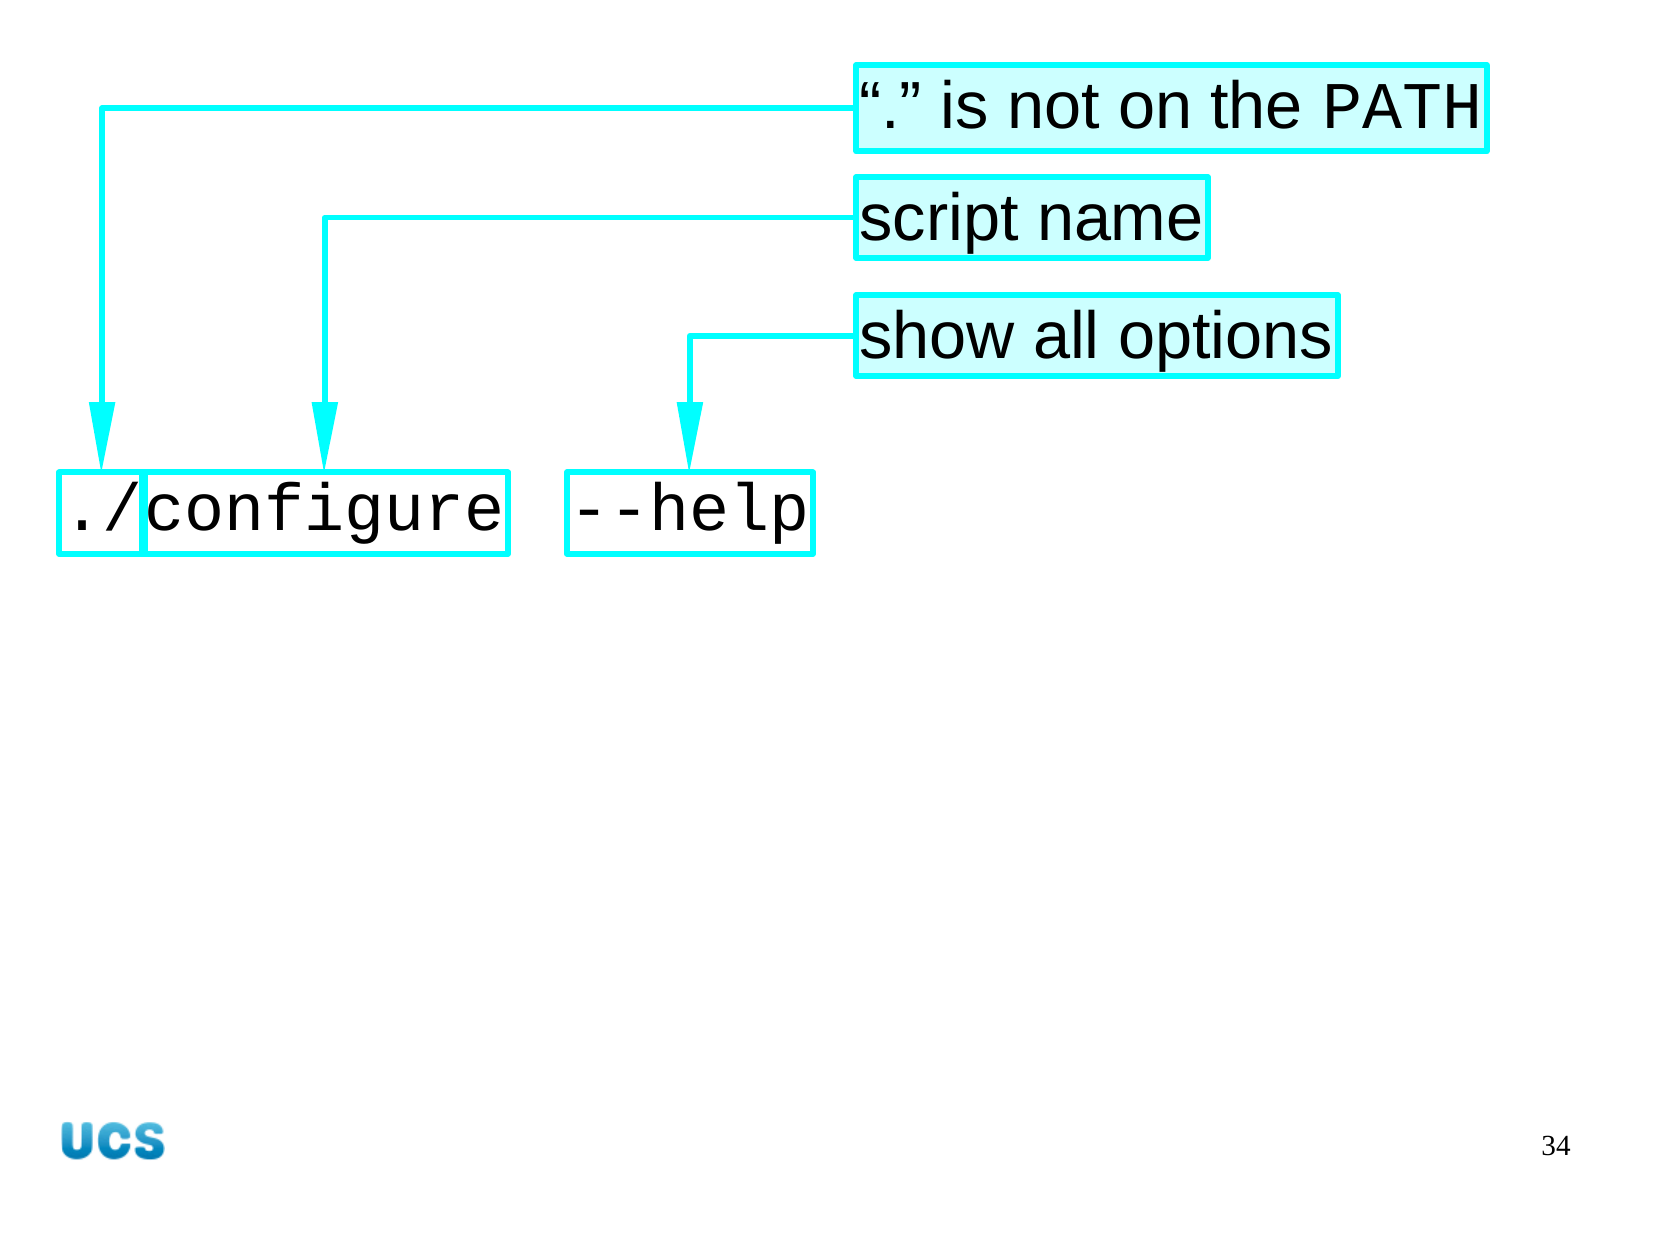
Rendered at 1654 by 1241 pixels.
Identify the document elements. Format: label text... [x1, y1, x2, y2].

text_box ./ [59, 472, 146, 554]
text_box “.” is not on the PATH [856, 64, 1487, 152]
picture [61, 1121, 165, 1161]
text_box --help [566, 472, 813, 554]
text_box script name [856, 177, 1208, 258]
text_box configure [148, 472, 508, 554]
text_box show all options [856, 295, 1339, 377]
